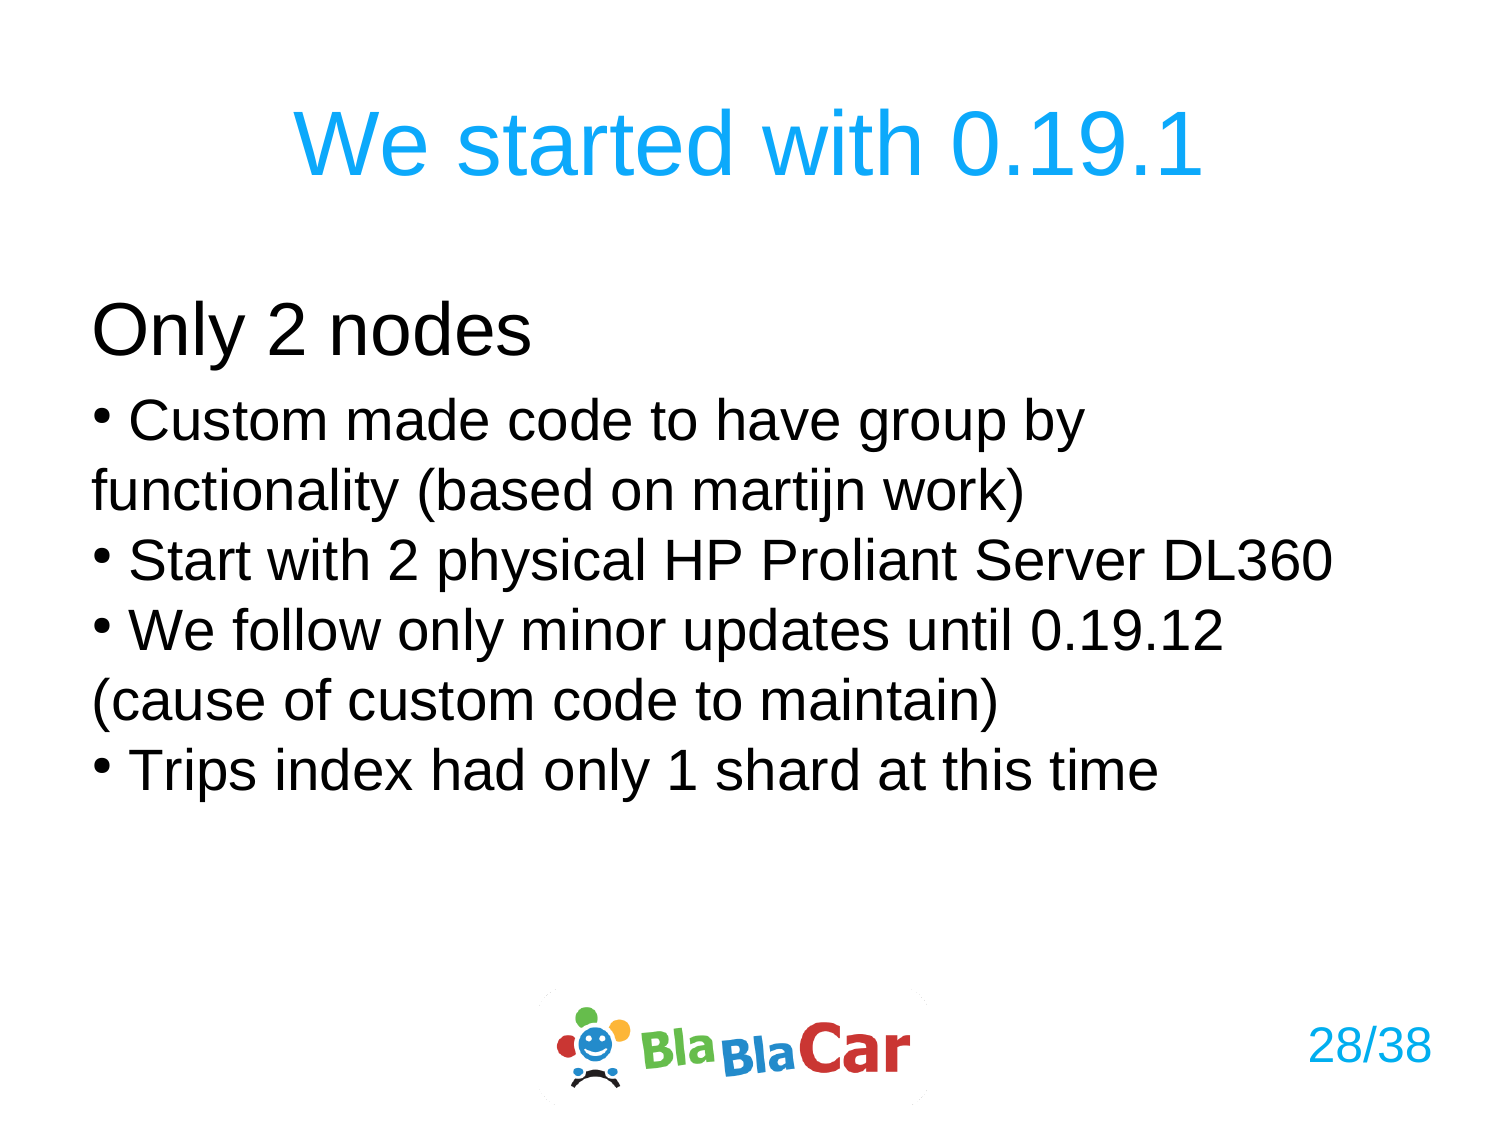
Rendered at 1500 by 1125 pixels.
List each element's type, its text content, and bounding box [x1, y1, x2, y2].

title We started with 0.19.1 [75, 45, 1426, 233]
text_box Only 2 nodes [76, 273, 1424, 374]
text_box Custom made code to have group by functionality (based on martijn work) Start with 2 physical HP Proliant Server DL360 We follow only minor updates until 0.19.12 (cause of custom code to maintain) Trips index had only 1 shard at this time [76, 374, 1424, 810]
